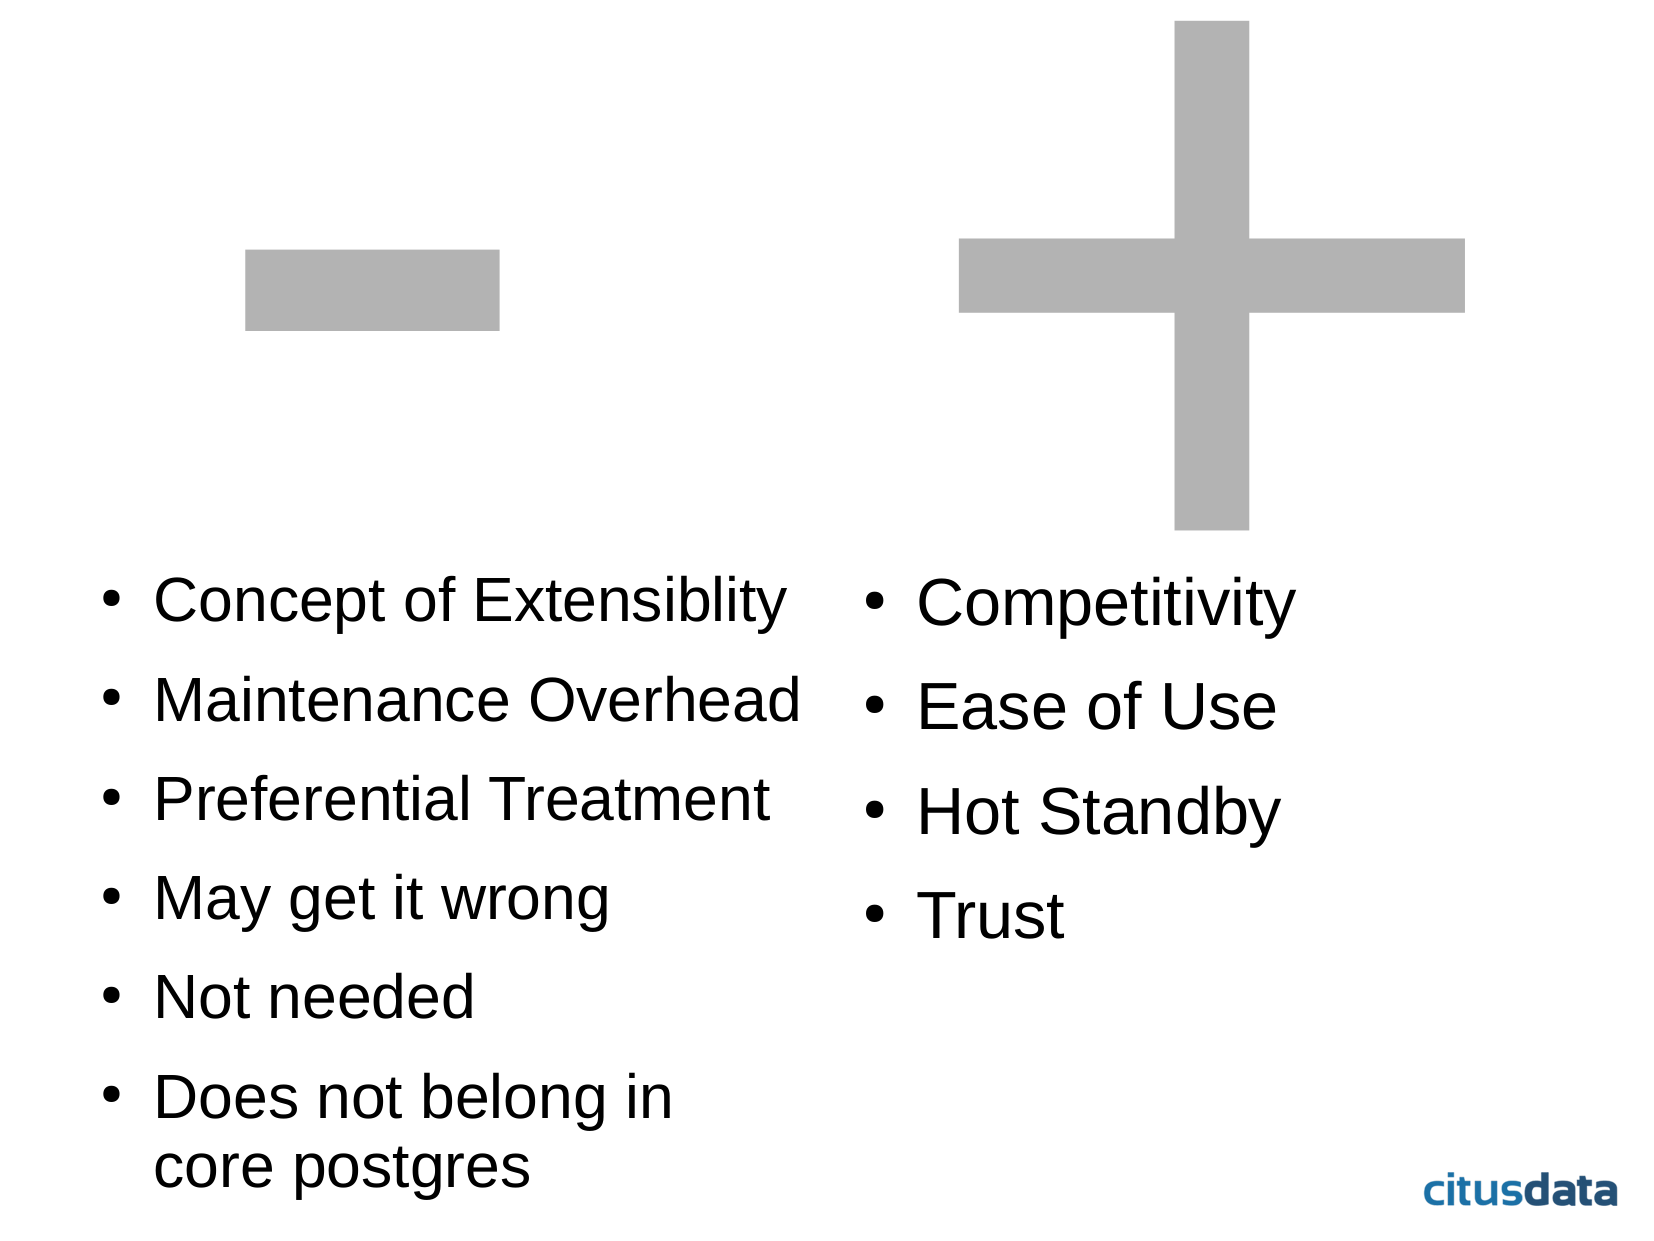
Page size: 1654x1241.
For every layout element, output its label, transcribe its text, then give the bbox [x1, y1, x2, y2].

text_box + [893, 0, 1532, 851]
list Competitivity Ease of Use Hot Standby Trust [845, 565, 1572, 1241]
picture [1572, 1167, 1622, 1209]
text_box - [185, 0, 562, 565]
list Concept of Extensiblity Maintenance Overhead Preferential Treatment May get it wrong Not needed Does not belong in core postgres [82, 565, 809, 1241]
